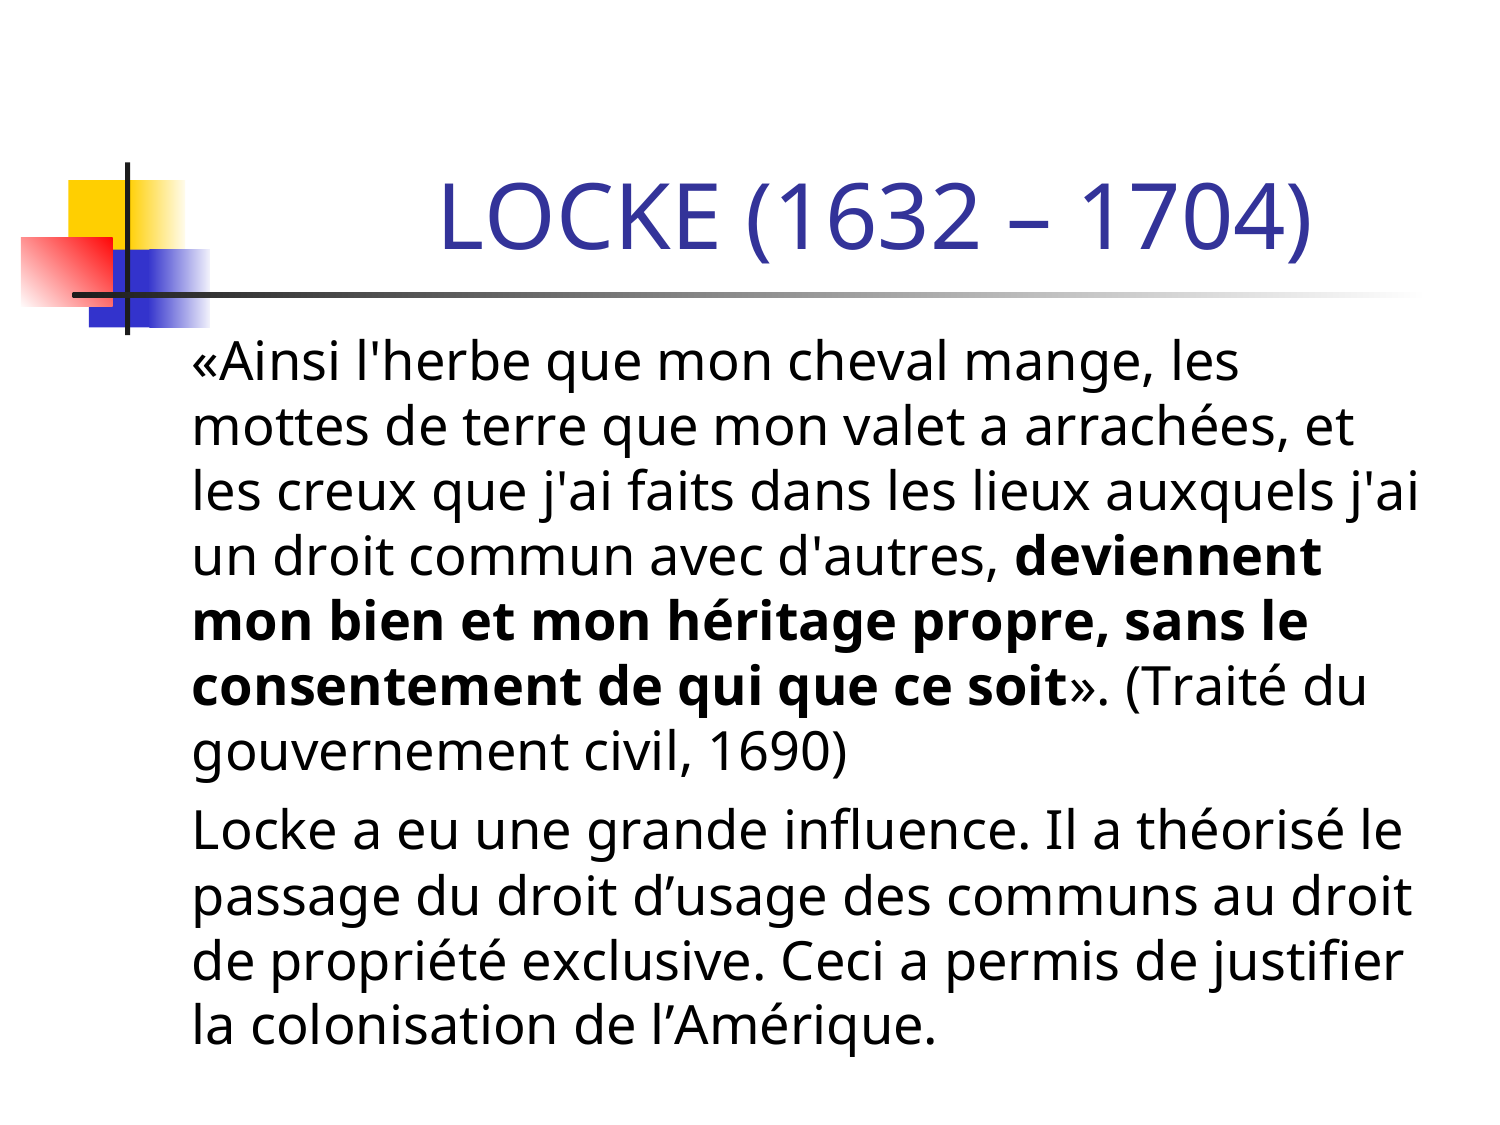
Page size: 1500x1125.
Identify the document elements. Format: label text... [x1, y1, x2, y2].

text_box LOCKE (1632 – 1704) [188, 35, 1468, 276]
text_box «Ainsi l'herbe que mon cheval mange, les mottes de terre que mon valet a arrachées, et les creux que j'ai faits dans les lieux auxquels j'ai un droit commun avec d'autres, deviennent mon bien et mon héritage propre, sans le consentement de qui que ce soit». (Traité du gouvernement civil, 1690) Locke a eu une grande influence. Il a théorisé le passage du droit d’usage des communs au droit de propriété exclusive. Ceci a permis de justifier la colonisation de l’Amérique. [177, 318, 1441, 1064]
